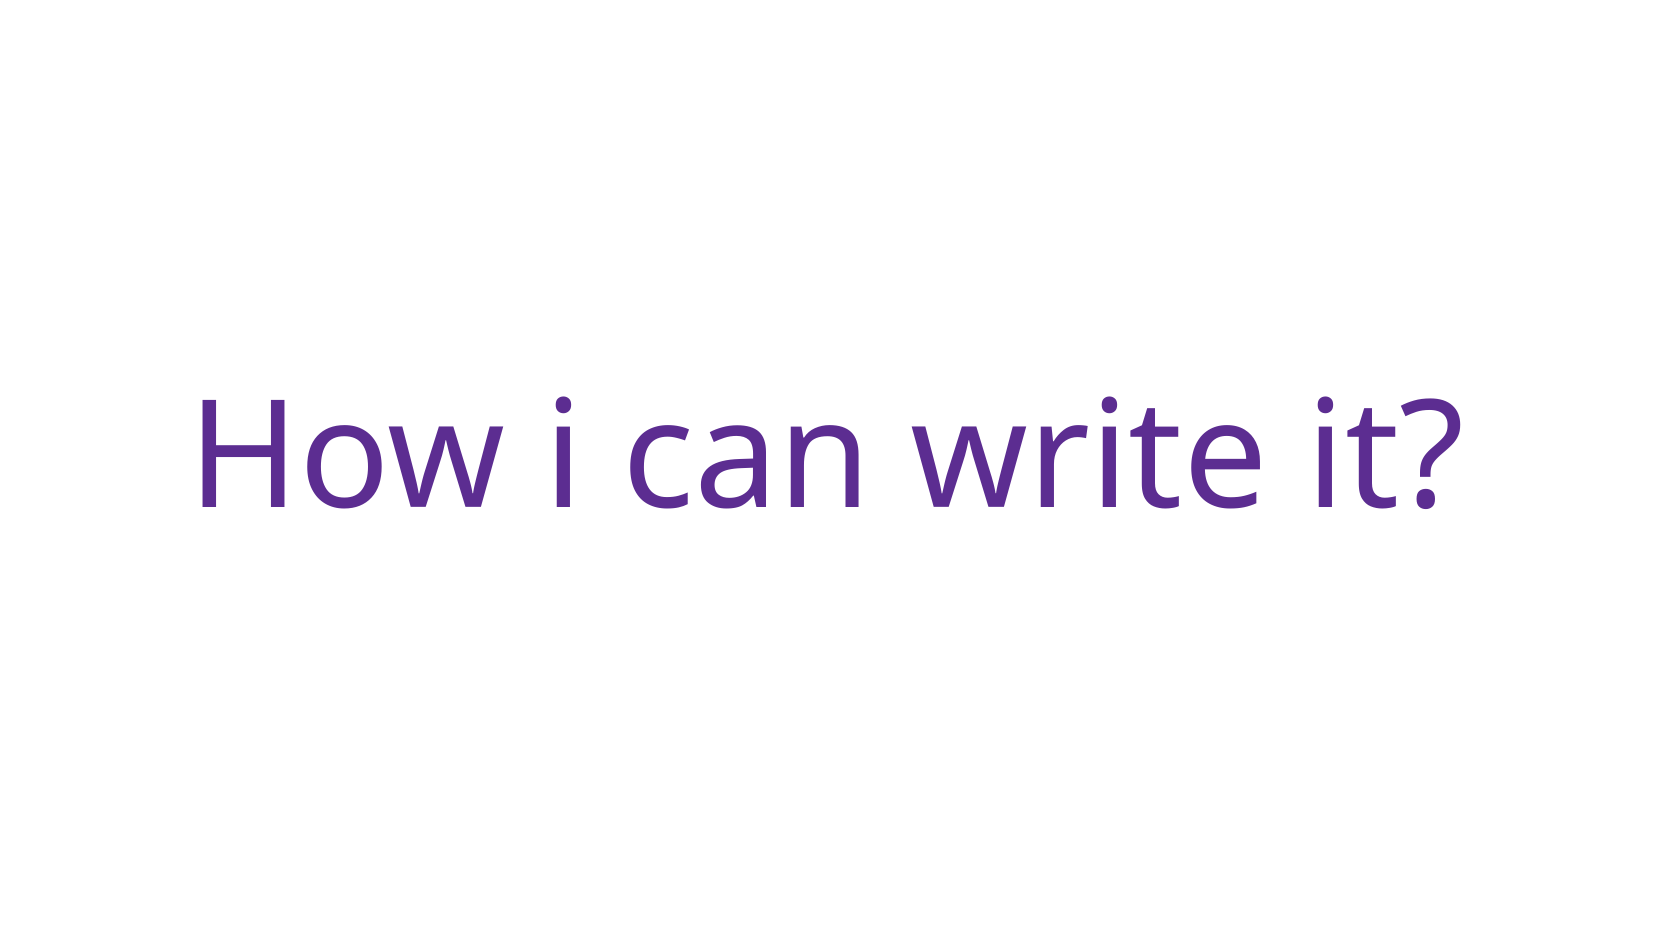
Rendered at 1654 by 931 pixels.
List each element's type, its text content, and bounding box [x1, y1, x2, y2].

title How i can write it? [0, 366, 1654, 534]
